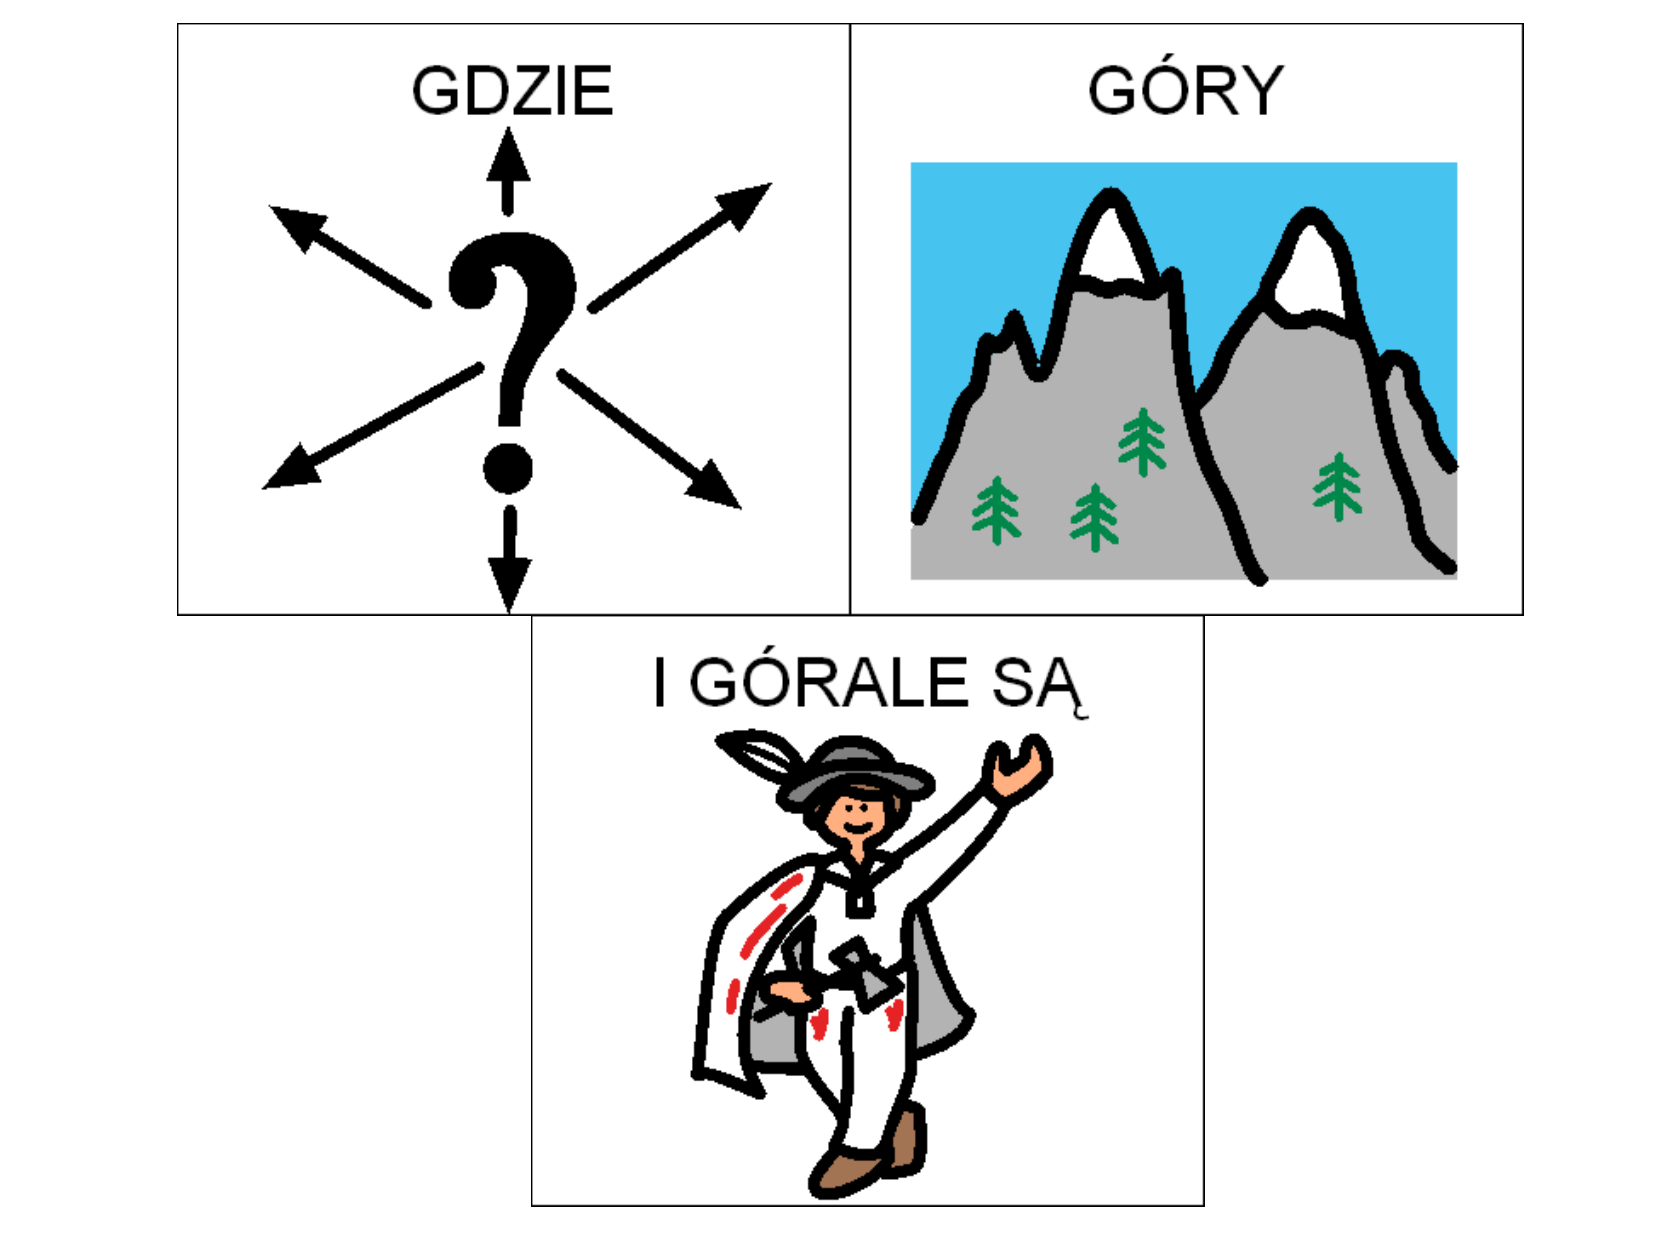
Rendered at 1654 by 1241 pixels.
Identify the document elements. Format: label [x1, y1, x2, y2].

picture [177, 23, 1524, 1207]
